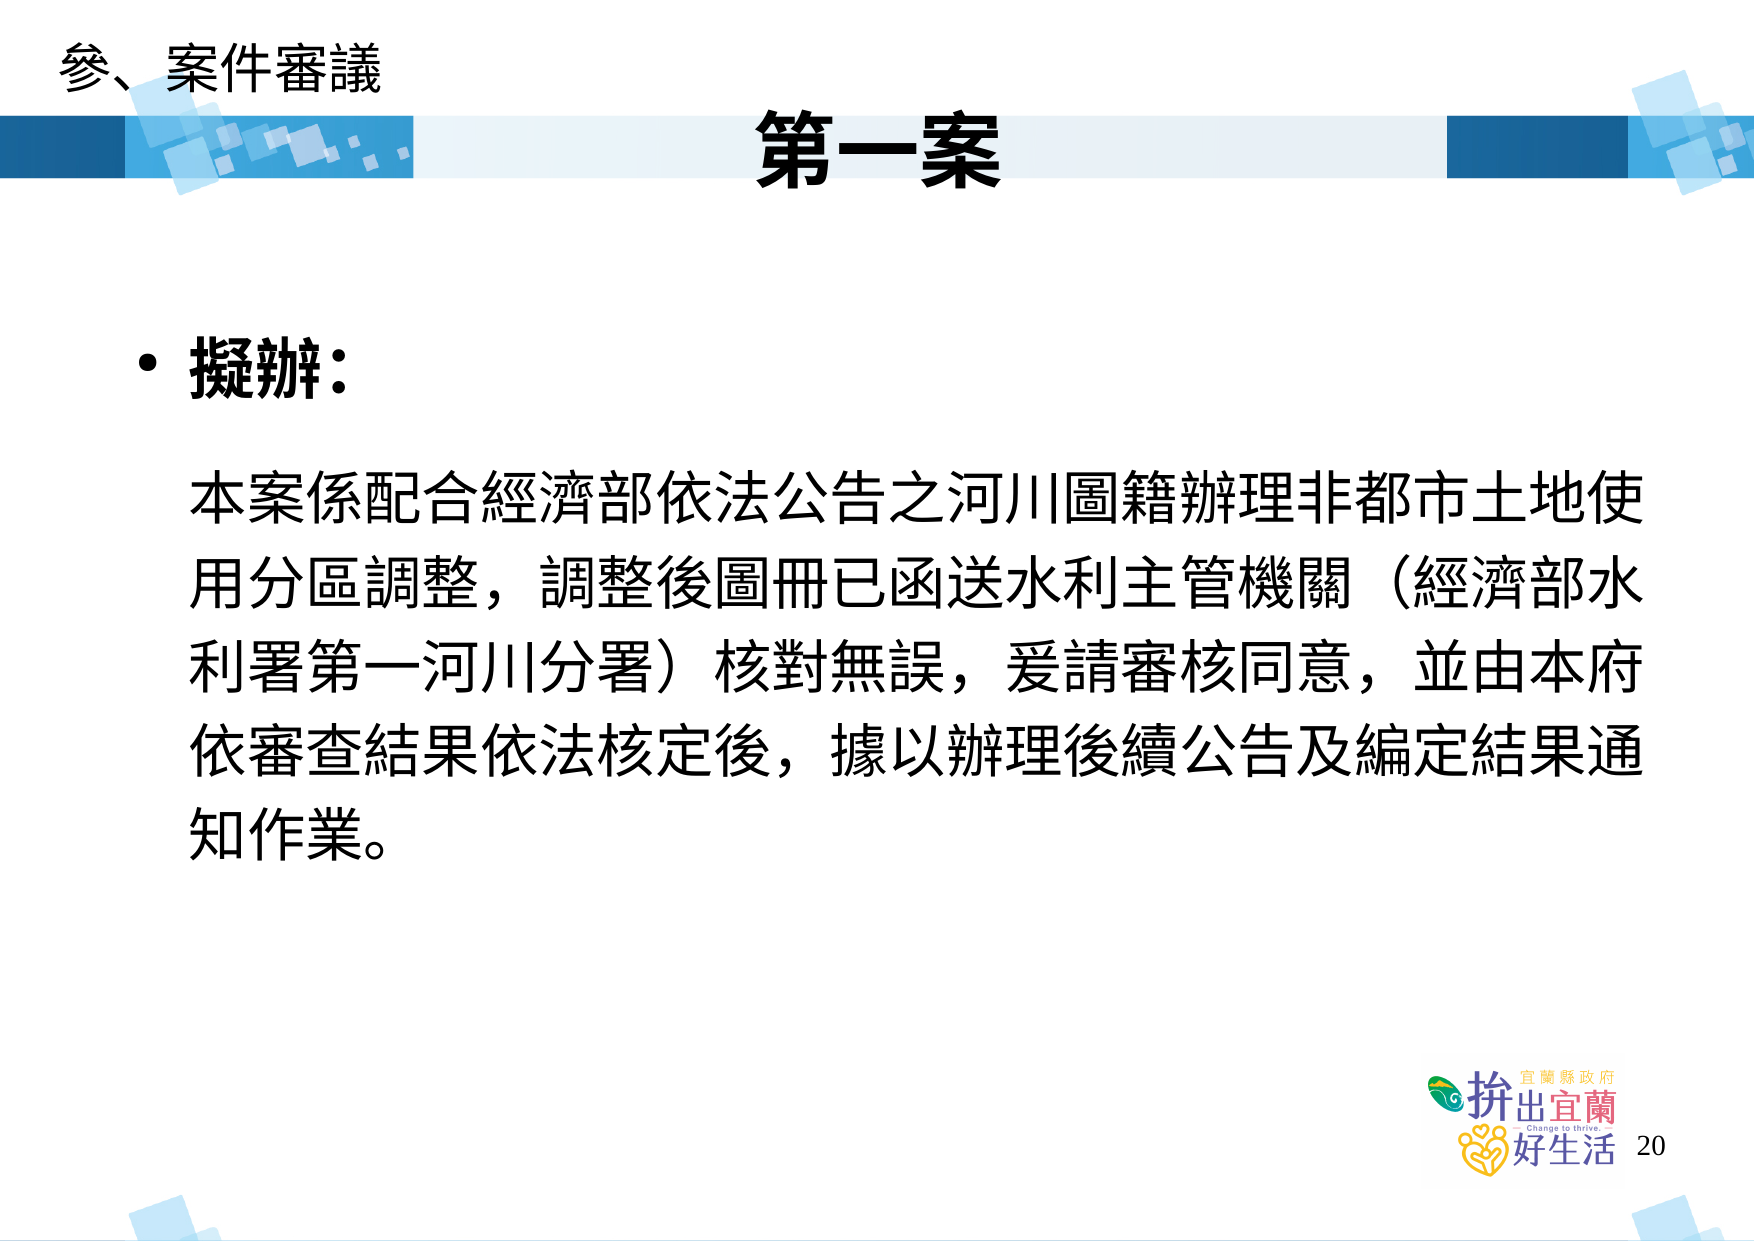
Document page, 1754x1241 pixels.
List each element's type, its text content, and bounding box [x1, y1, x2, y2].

text_box 參、案件審議 [42, 17, 739, 144]
list 擬辦： 本案係配合經濟部依法公告之河川圖籍辦理非都市土地使用分區調整，調整後圖冊已函送水利主管機關（經濟部水利署第一河川分署）核對無誤，爰請審核同意，並由本府依審查結果依法核定後，據以辦理後續公告及編定結果通知作業。 [118, 59, 1697, 709]
text_box 第一案 [738, 78, 1182, 426]
picture [0, 0, 1754, 1241]
